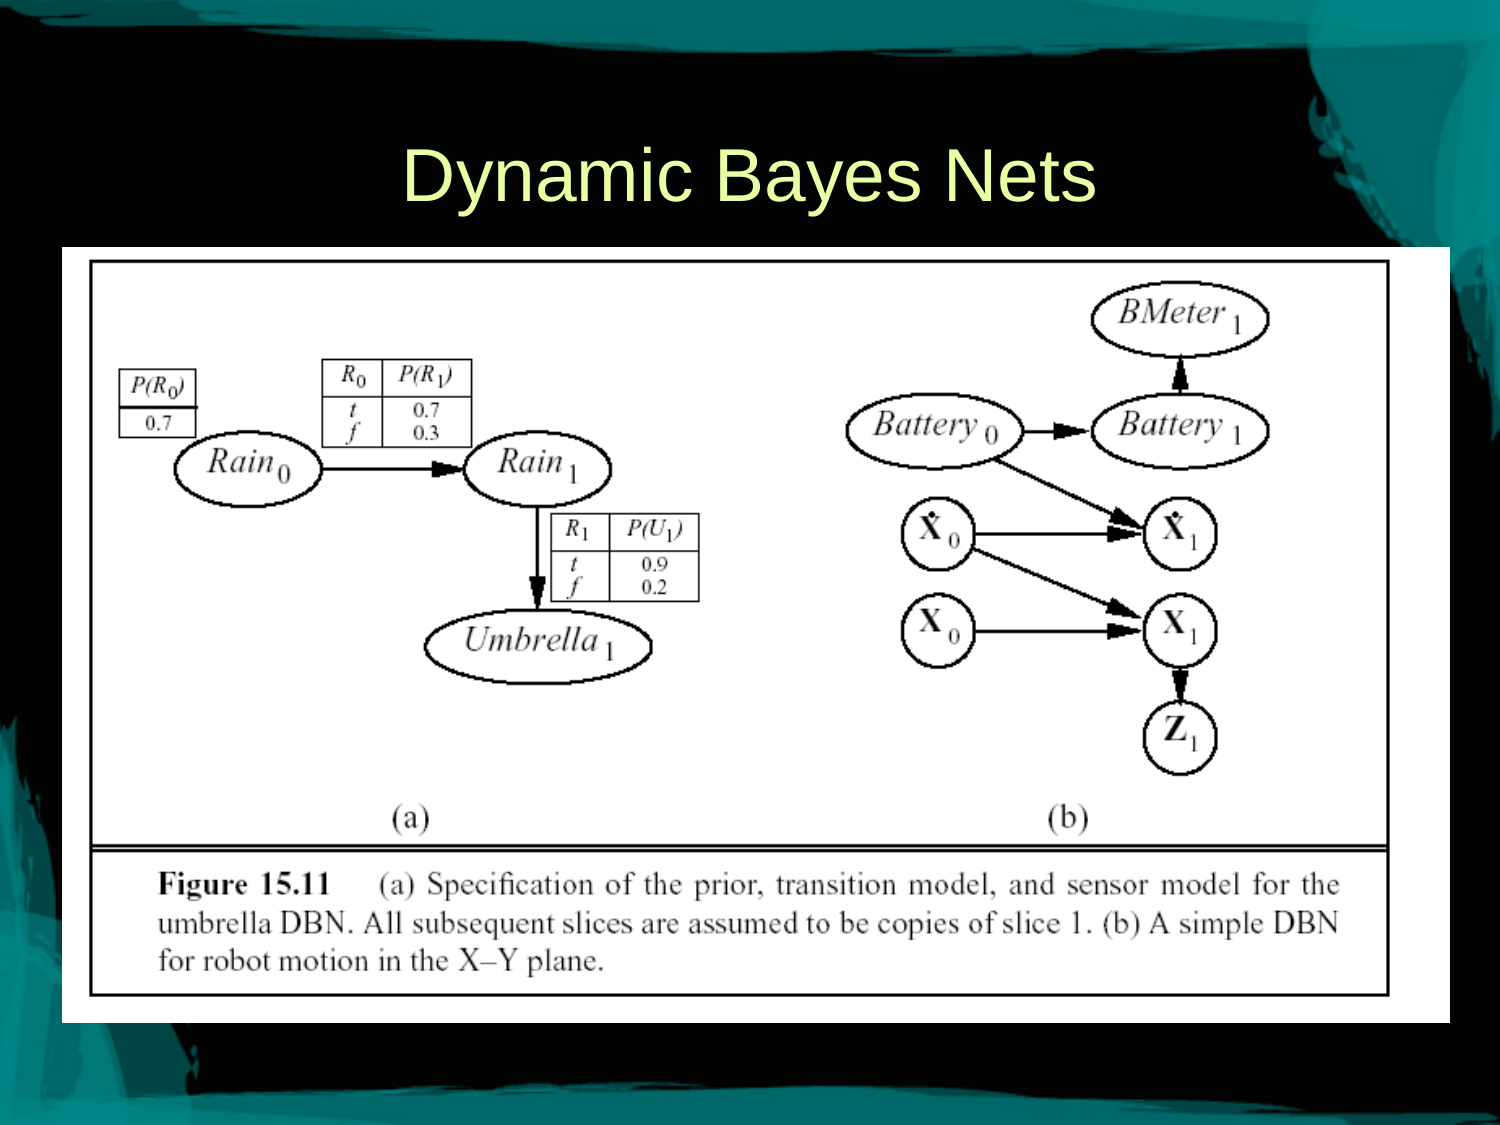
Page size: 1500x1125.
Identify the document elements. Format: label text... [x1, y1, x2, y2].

picture [0, 0, 1500, 1125]
title Dynamic Bayes Nets [112, 87, 1388, 247]
